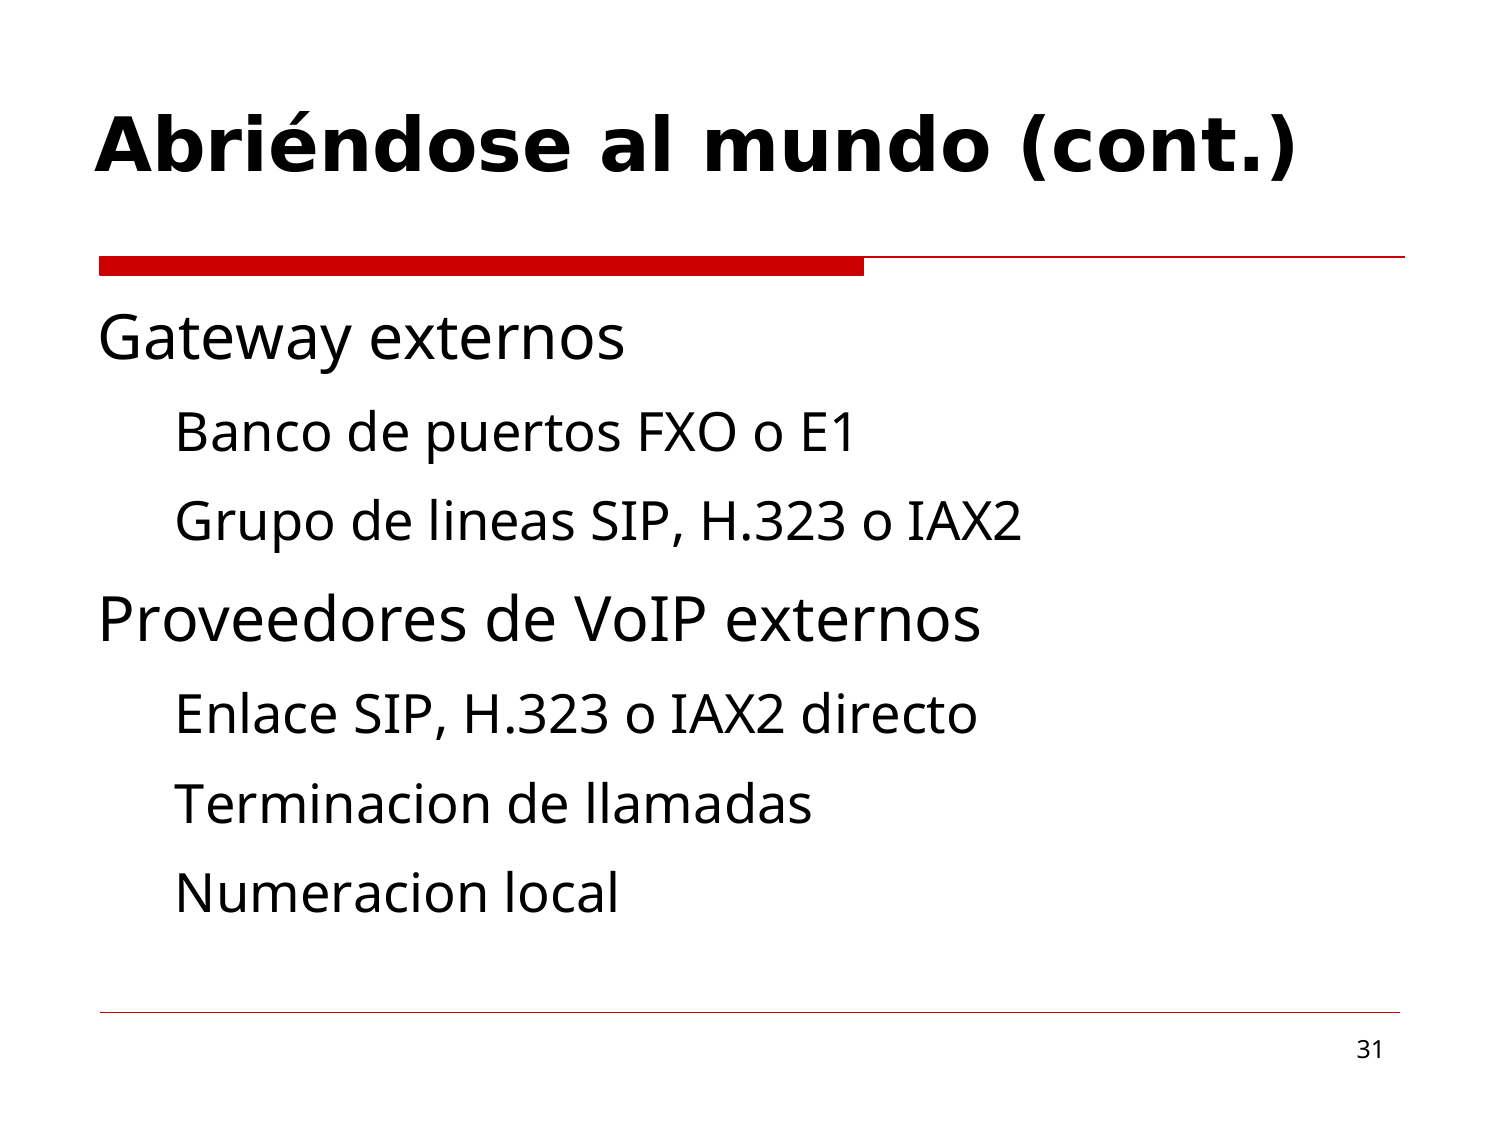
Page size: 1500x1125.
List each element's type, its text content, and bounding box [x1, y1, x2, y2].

list Gateway externos Banco de puertos FXO o E1 Grupo de lineas SIP, H.323 o IAX2 Proveedores de VoIP externos Enlace SIP, H.323 o IAX2 directo Terminacion de llamadas Numeracion local [97, 289, 1411, 990]
title Abriéndose al mundo (cont.) [94, 42, 1407, 250]
